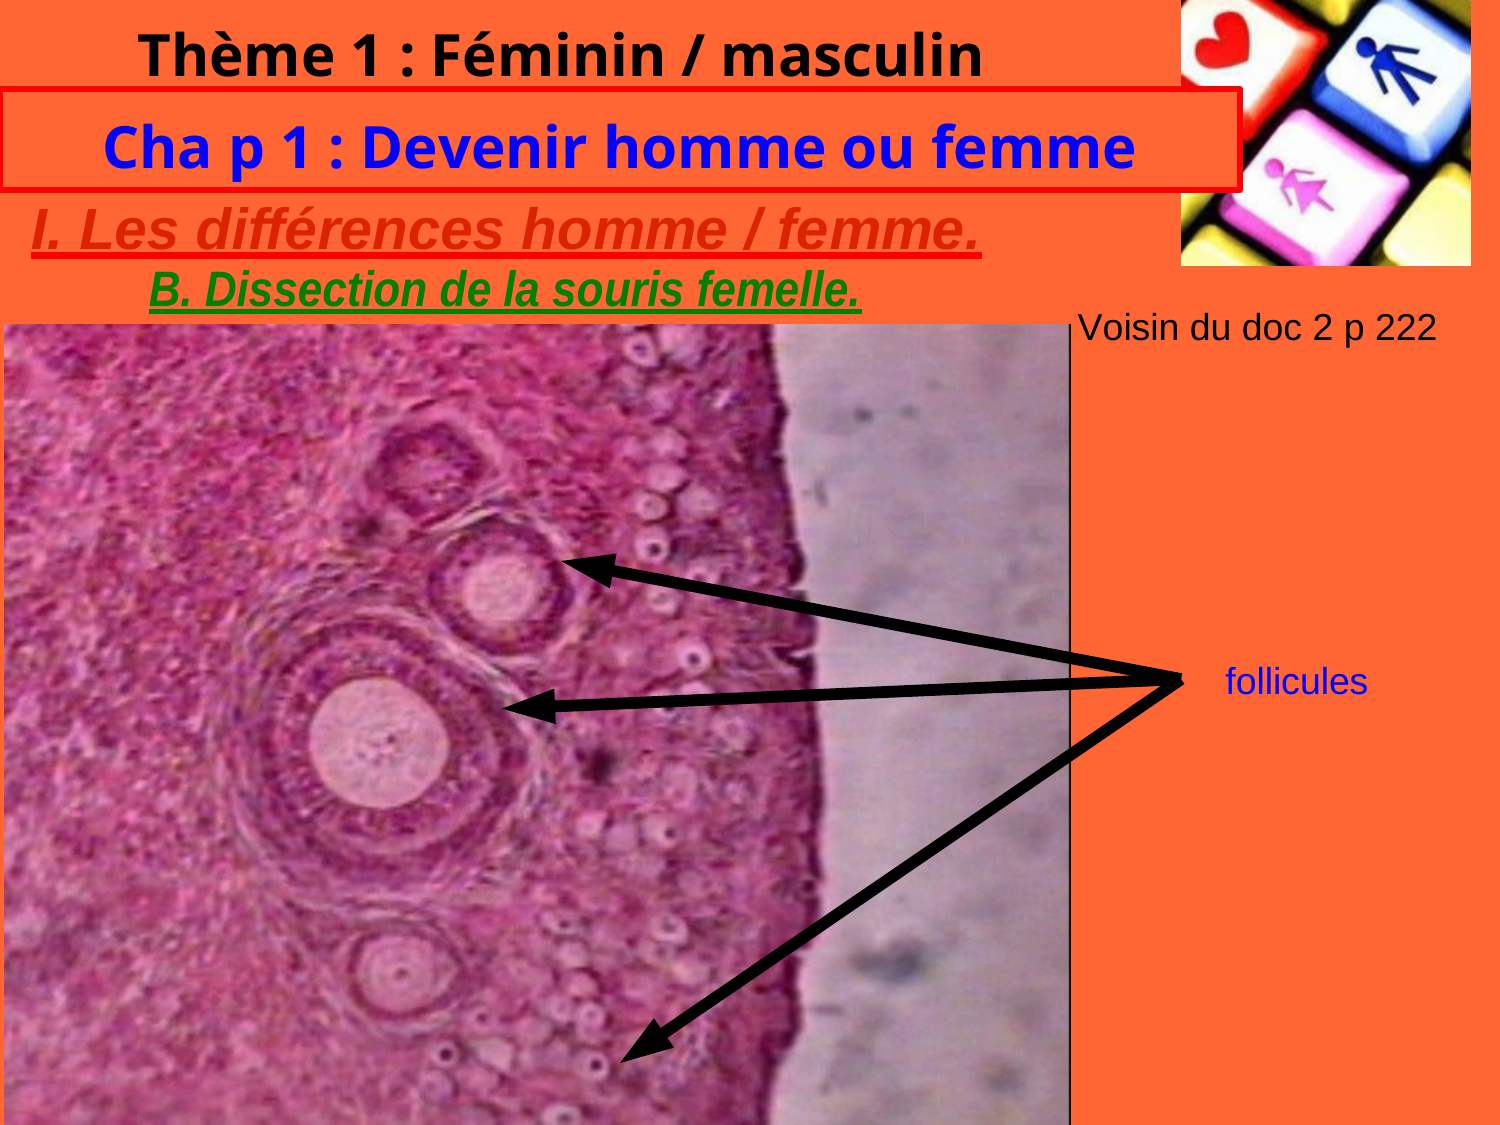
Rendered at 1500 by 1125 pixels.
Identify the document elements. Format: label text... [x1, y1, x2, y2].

text_box Thème 1 : Féminin / masculin [0, 0, 1122, 88]
picture [1181, 0, 1471, 266]
text_box follicules [1210, 649, 1477, 710]
picture [4, 324, 1071, 1125]
chart [29, 194, 1033, 324]
text_box Cha p 1 : Devenir homme ou femme [0, 88, 1241, 191]
text_box Voisin du doc 2 p 222 [1062, 295, 1477, 356]
